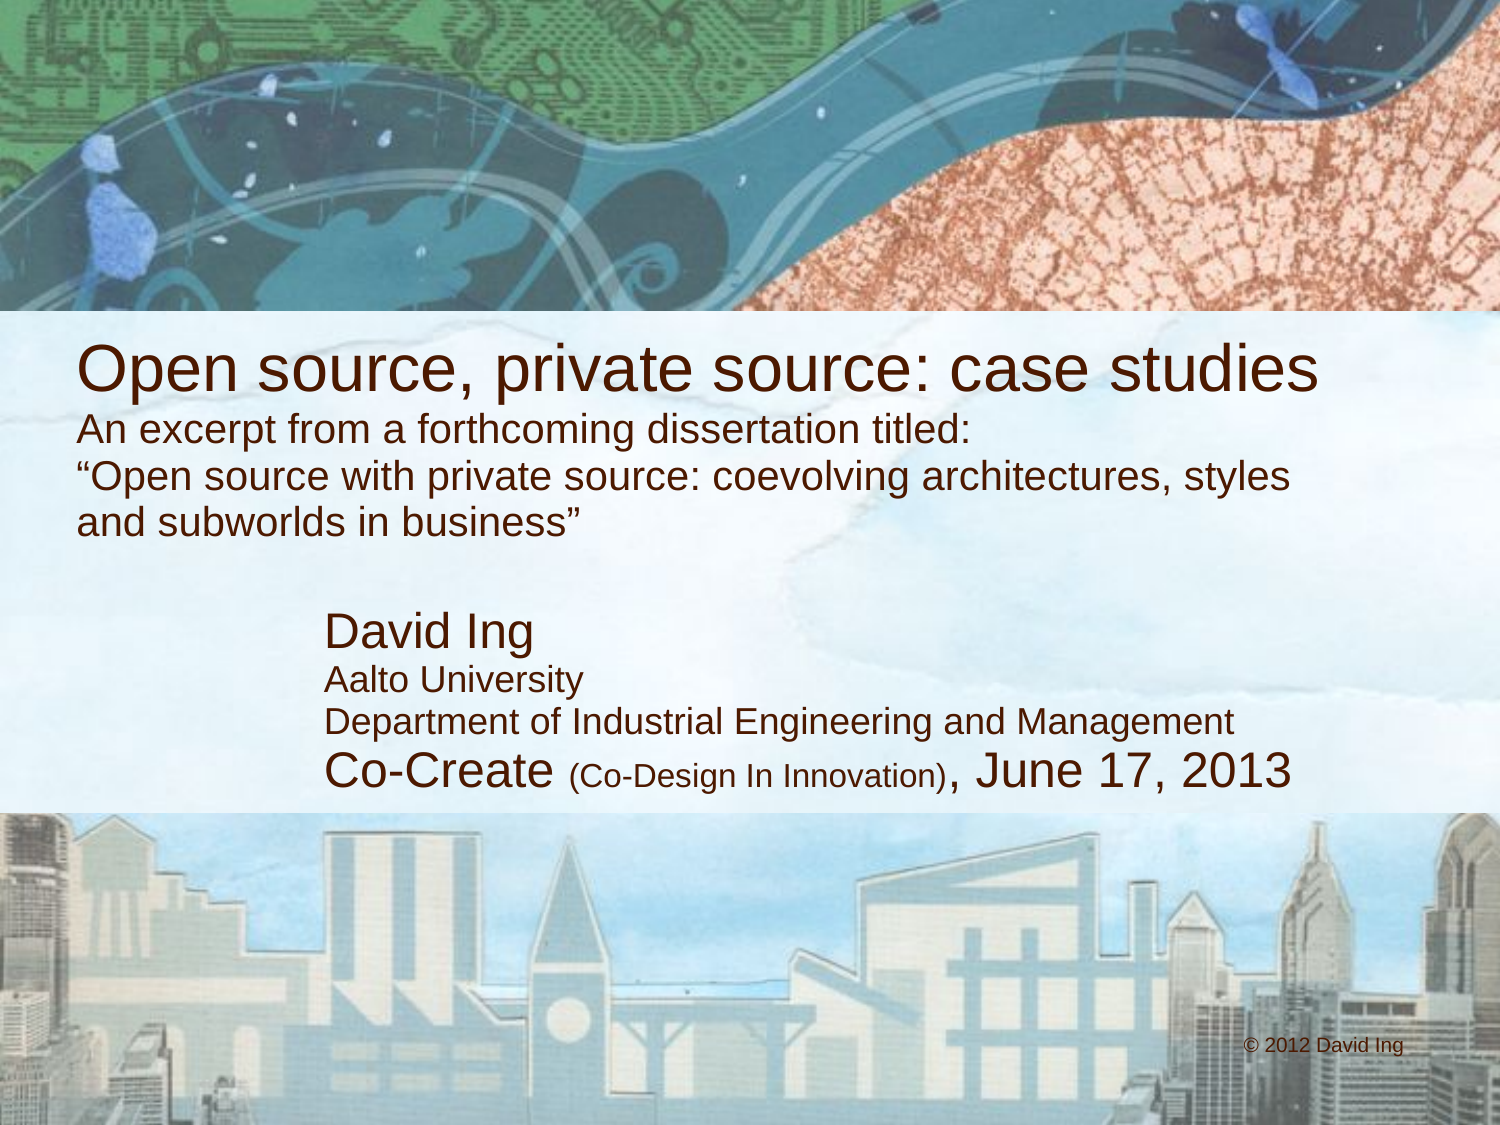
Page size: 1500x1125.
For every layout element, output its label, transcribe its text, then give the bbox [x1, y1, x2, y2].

title Open source, private source: case studies An excerpt from a forthcoming dissertation titled: “Open source with private source: coevolving architectures, styles and subworlds in business” [76, 331, 1358, 546]
list David Ing Aalto University Department of Industrial Engineering and Management Co-Create (Co-Design In Innovation), June 17, 2013 [324, 602, 1375, 799]
picture [0, 0, 1500, 1125]
